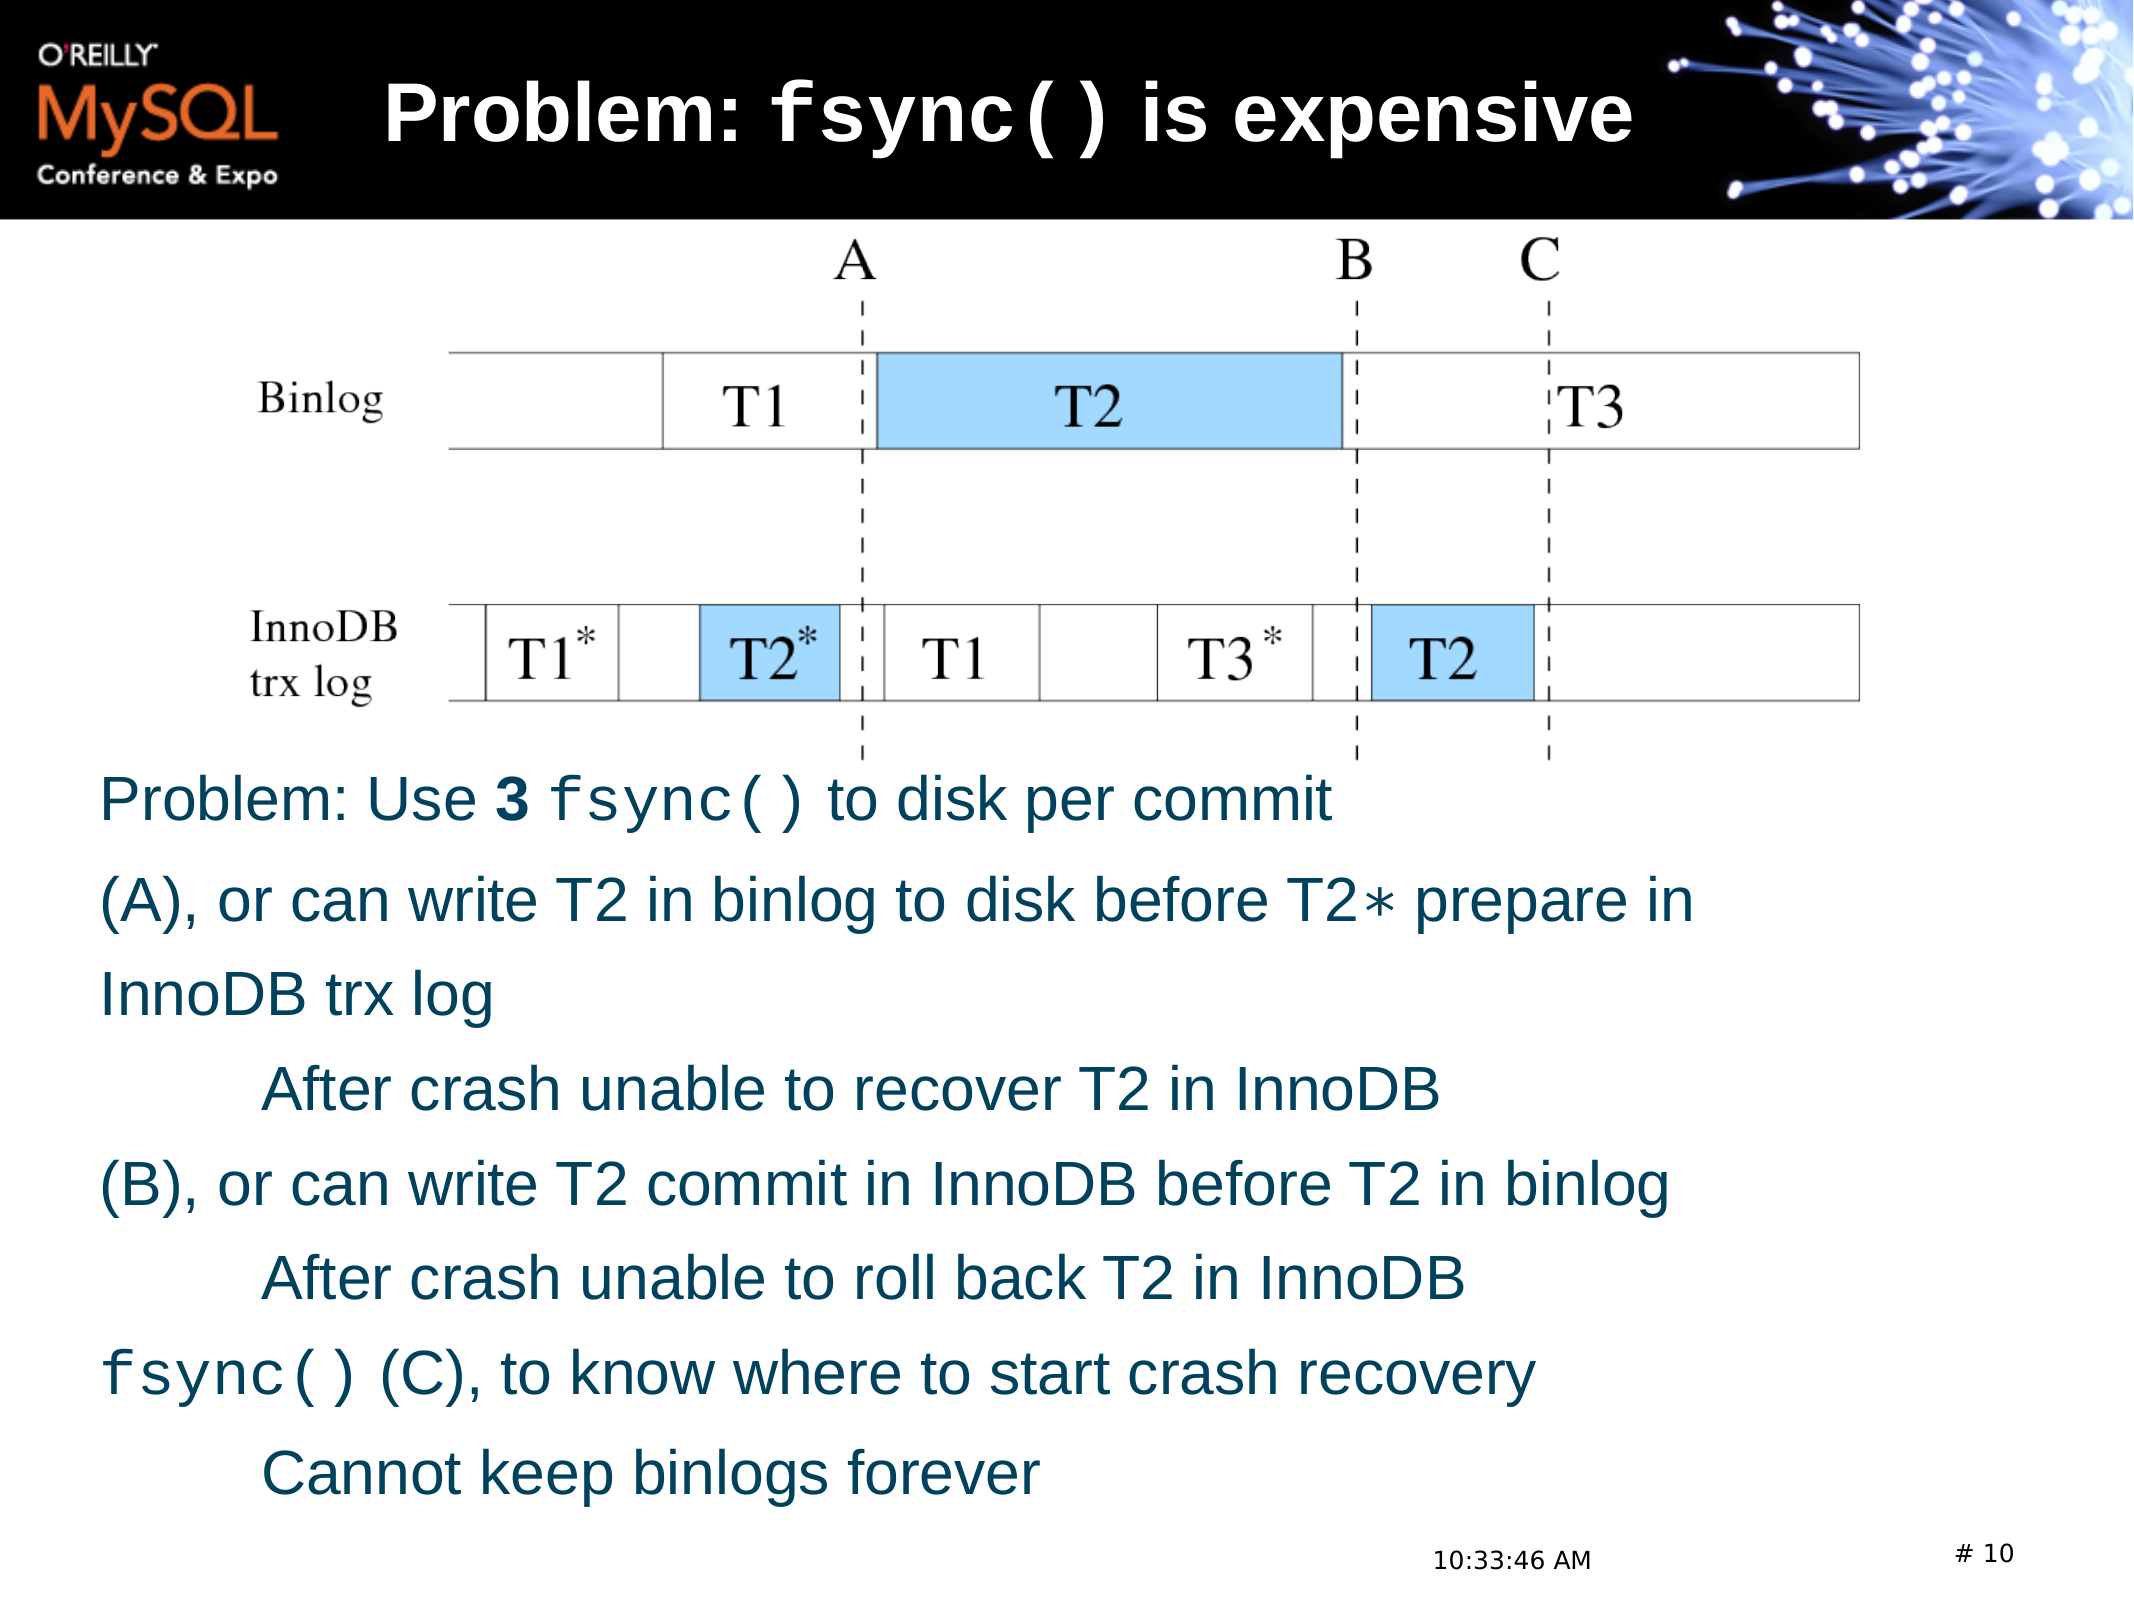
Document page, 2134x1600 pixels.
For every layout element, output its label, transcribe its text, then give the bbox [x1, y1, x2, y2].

title Problem: fsync() is expensive [374, 38, 2103, 195]
picture [0, 0, 2134, 1600]
list Problem: Use 3 fsync() to disk per commit (A), or can write T2 in binlog to disk before T2∗ prepare in InnoDB trx log After crash unable to recover T2 in InnoDB (B), or can write T2 commit in InnoDB before T2 in binlog After crash unable to roll back T2 in InnoDB fsync() (C), to know where to start crash recovery Cannot keep binlogs forever [16, 755, 2119, 1517]
